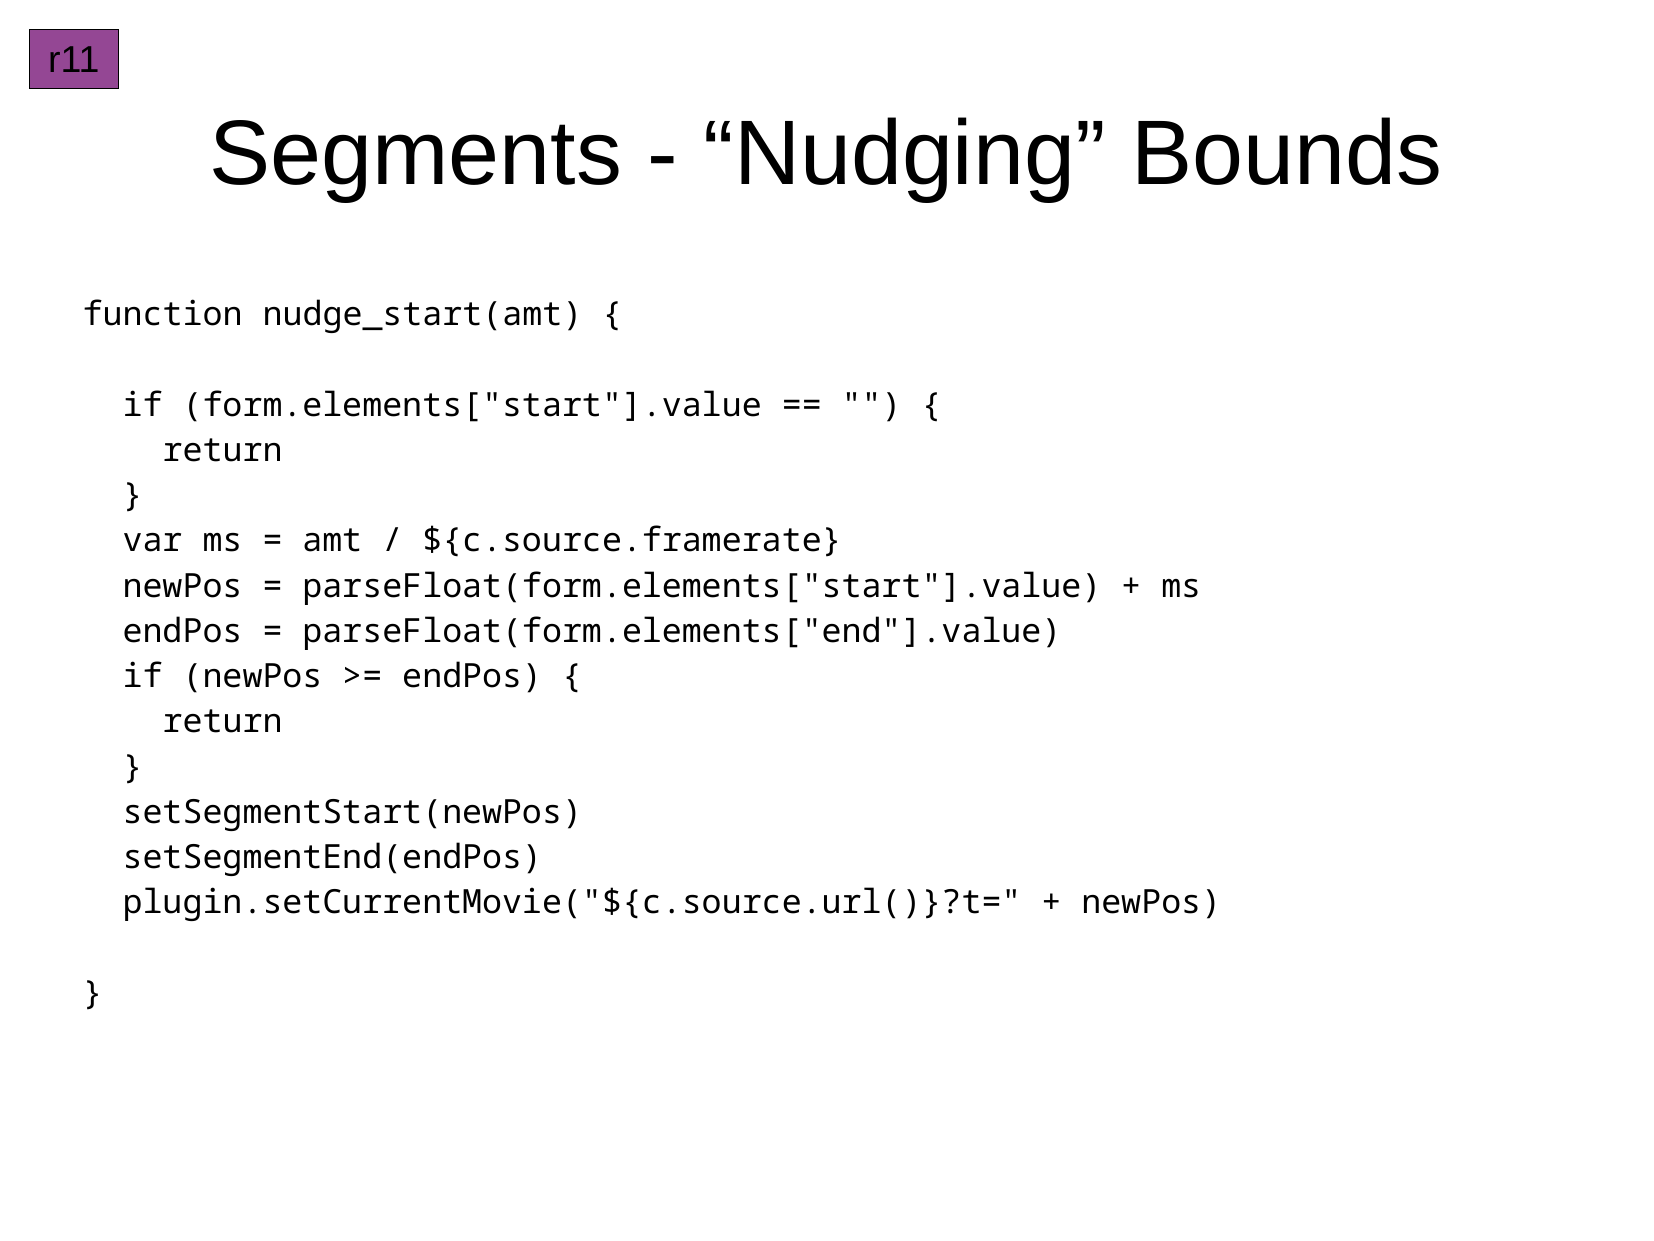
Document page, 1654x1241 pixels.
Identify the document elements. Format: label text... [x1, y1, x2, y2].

list function nudge_start(amt) { if (form.elements["start"].value == "") { return } var ms = amt / ${c.source.framerate} newPos = parseFloat(form.elements["start"].value) + ms endPos = parseFloat(form.elements["end"].value) if (newPos >= endPos) { return } setSegmentStart(newPos) setSegmentEnd(endPos) plugin.setCurrentMovie("${c.source.url()}?t=" + newPos) } [82, 290, 1571, 1094]
title Segments - “Nudging” Bounds [82, 56, 1571, 250]
text_box r11 [29, 29, 119, 89]
